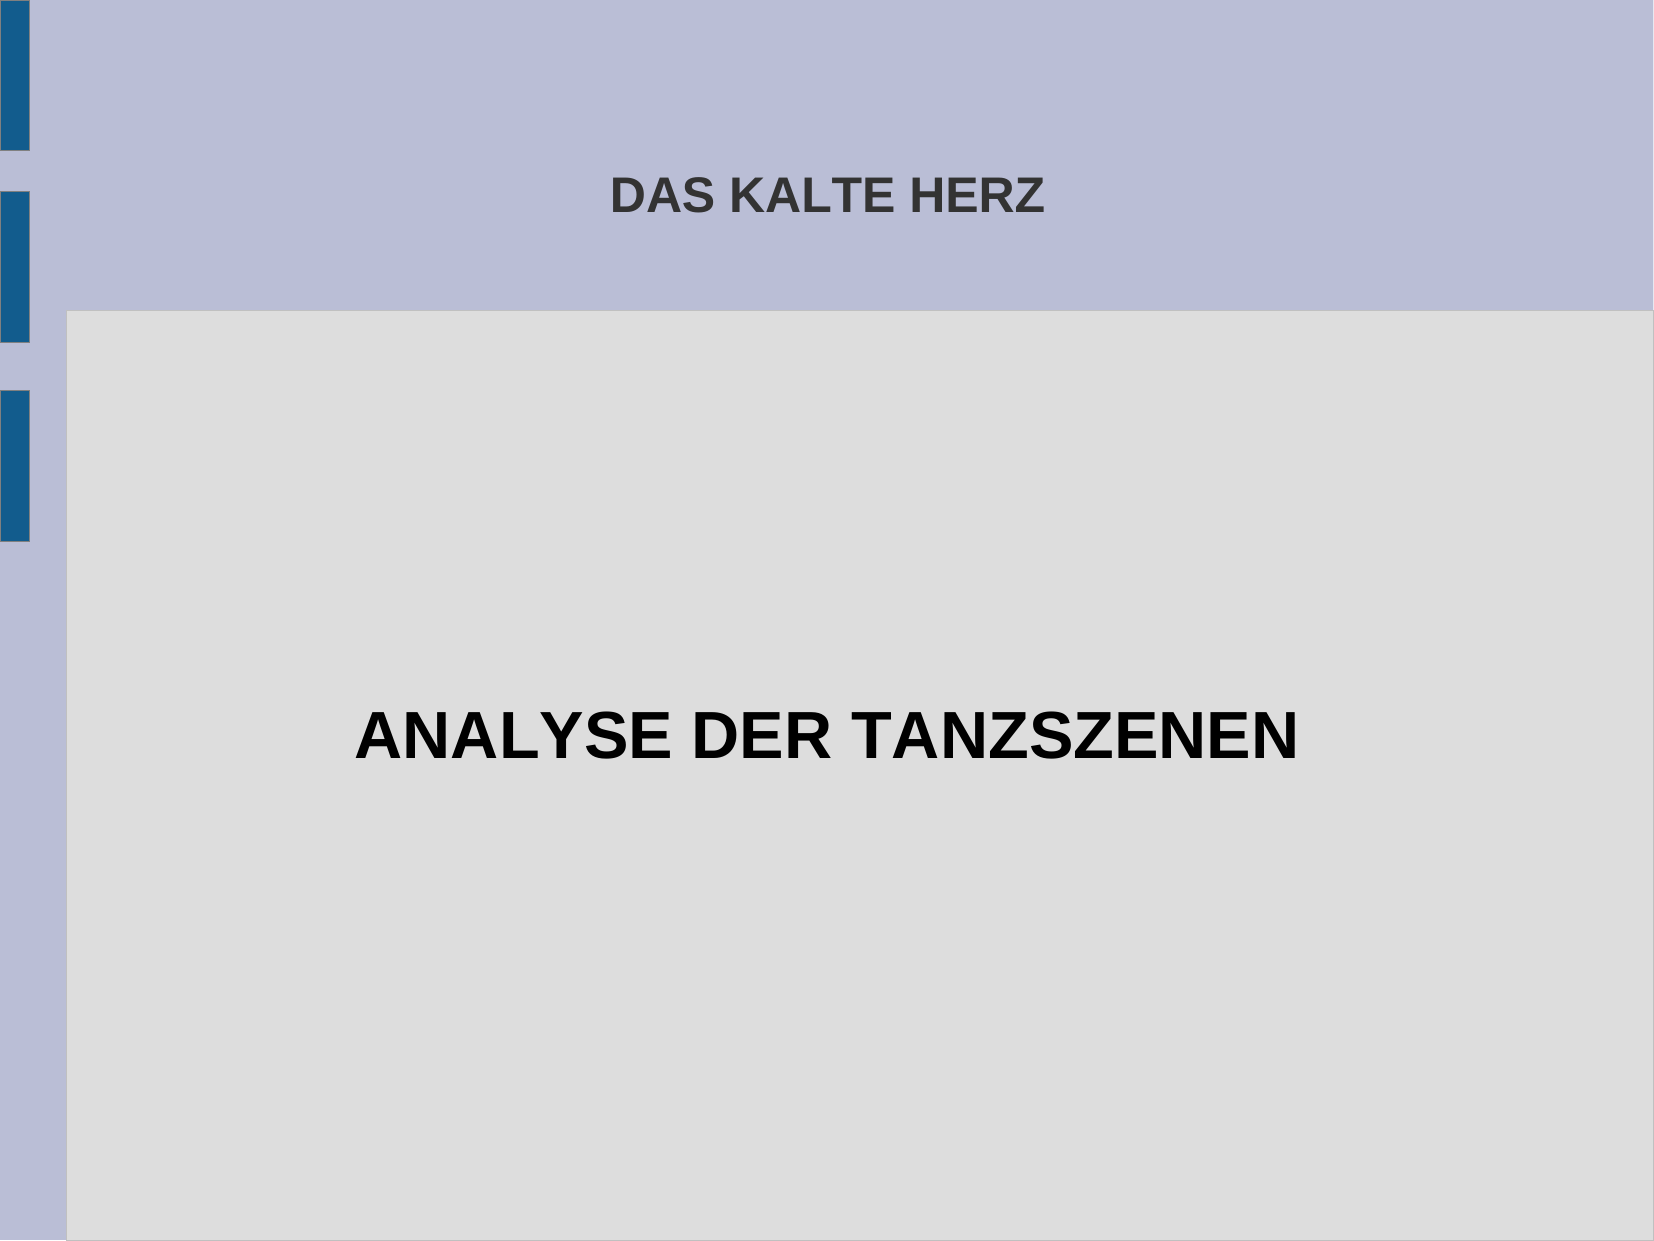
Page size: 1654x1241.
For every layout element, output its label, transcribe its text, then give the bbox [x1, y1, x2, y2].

title DAS KALTE HERZ [121, 91, 1534, 299]
subtitle ANALYSE DER TANZSZENEN [121, 344, 1534, 1127]
